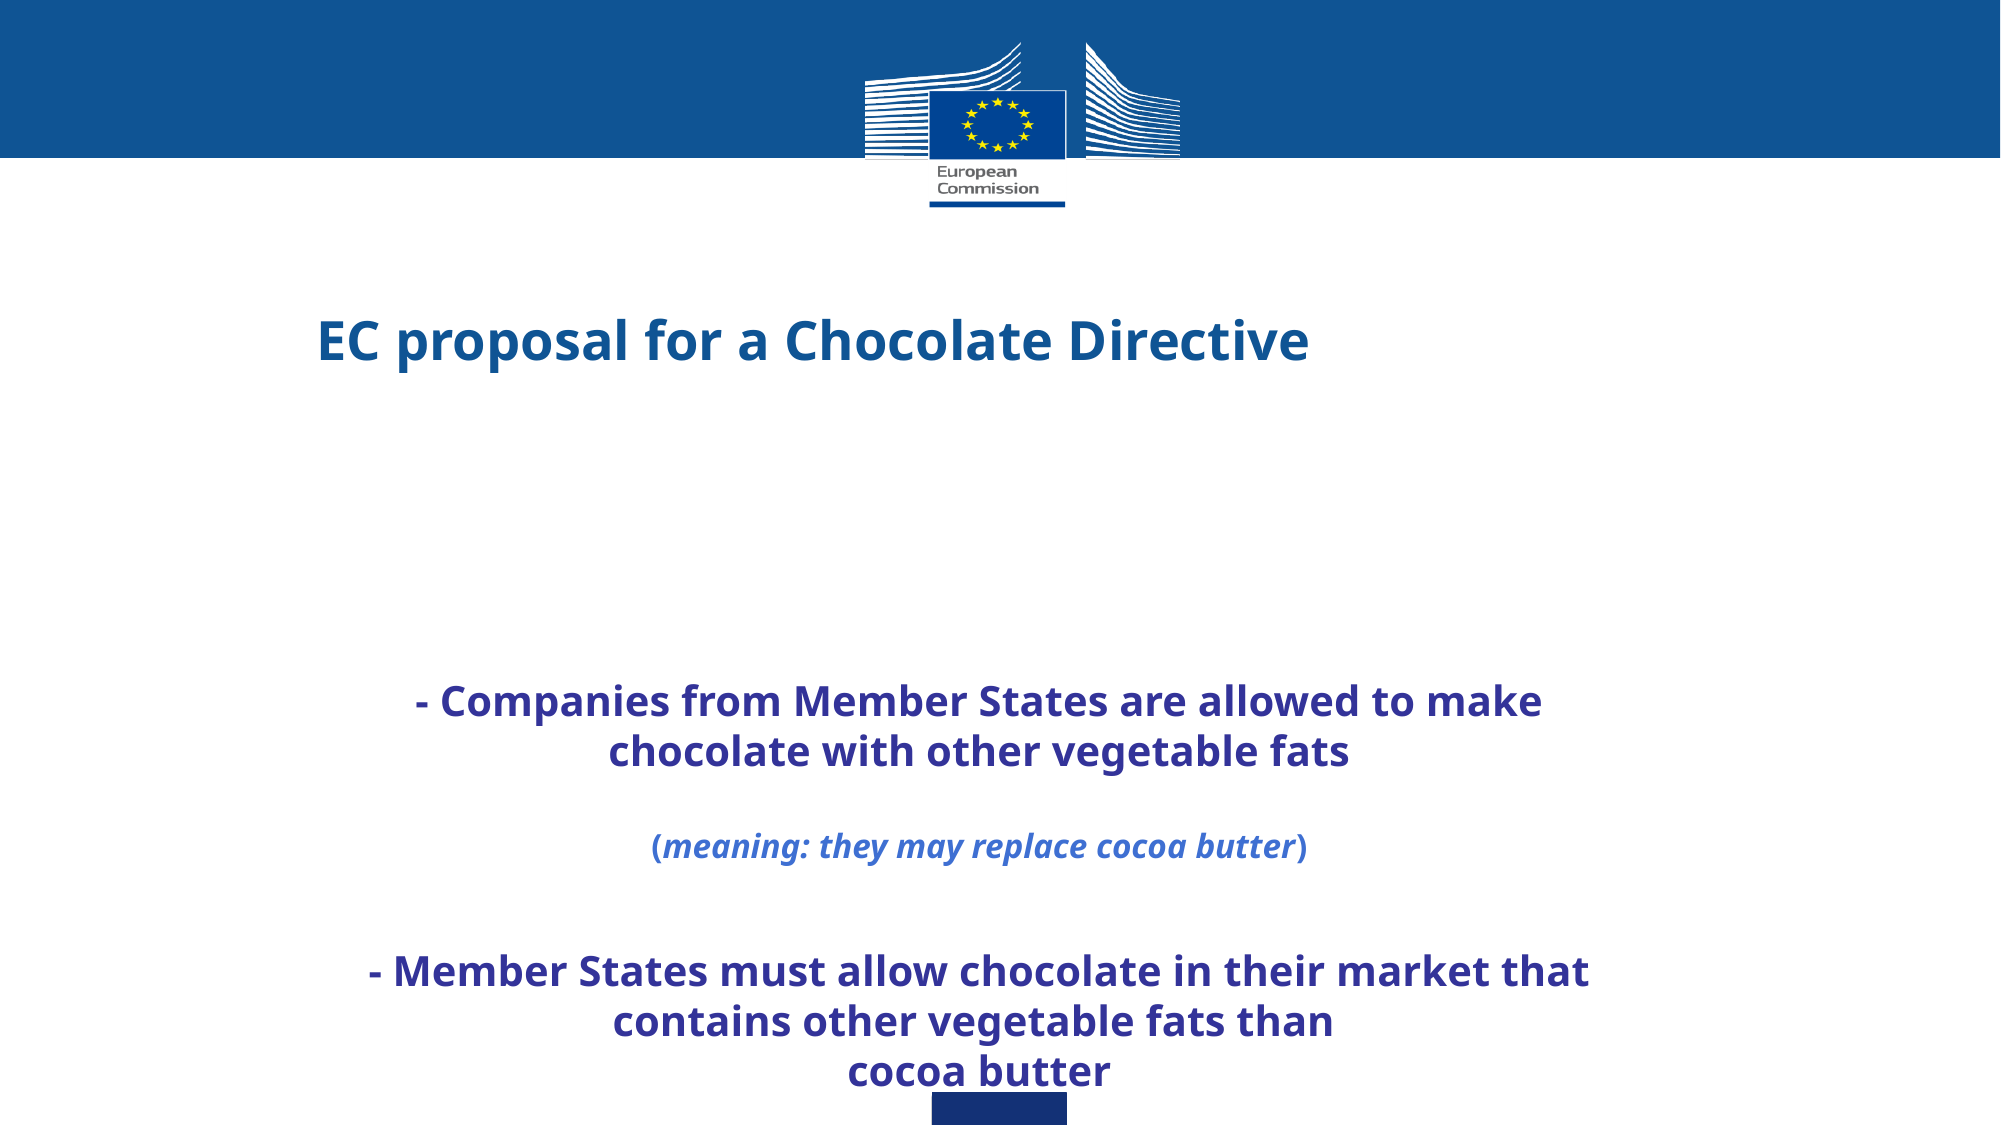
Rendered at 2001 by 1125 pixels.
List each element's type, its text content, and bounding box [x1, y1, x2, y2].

title - Companies from Member States are allowed to make chocolate with other vegetable fats (meaning: they may replace cocoa butter) - Member States must allow chocolate in their market that contains other vegetable fats than cocoa butter (meaning: they may sell chocolate with other ingredients in other Member States and still call it chocolate) [279, 442, 1621, 1106]
text_box EC proposal for a Chocolate Directive [301, 245, 1520, 433]
